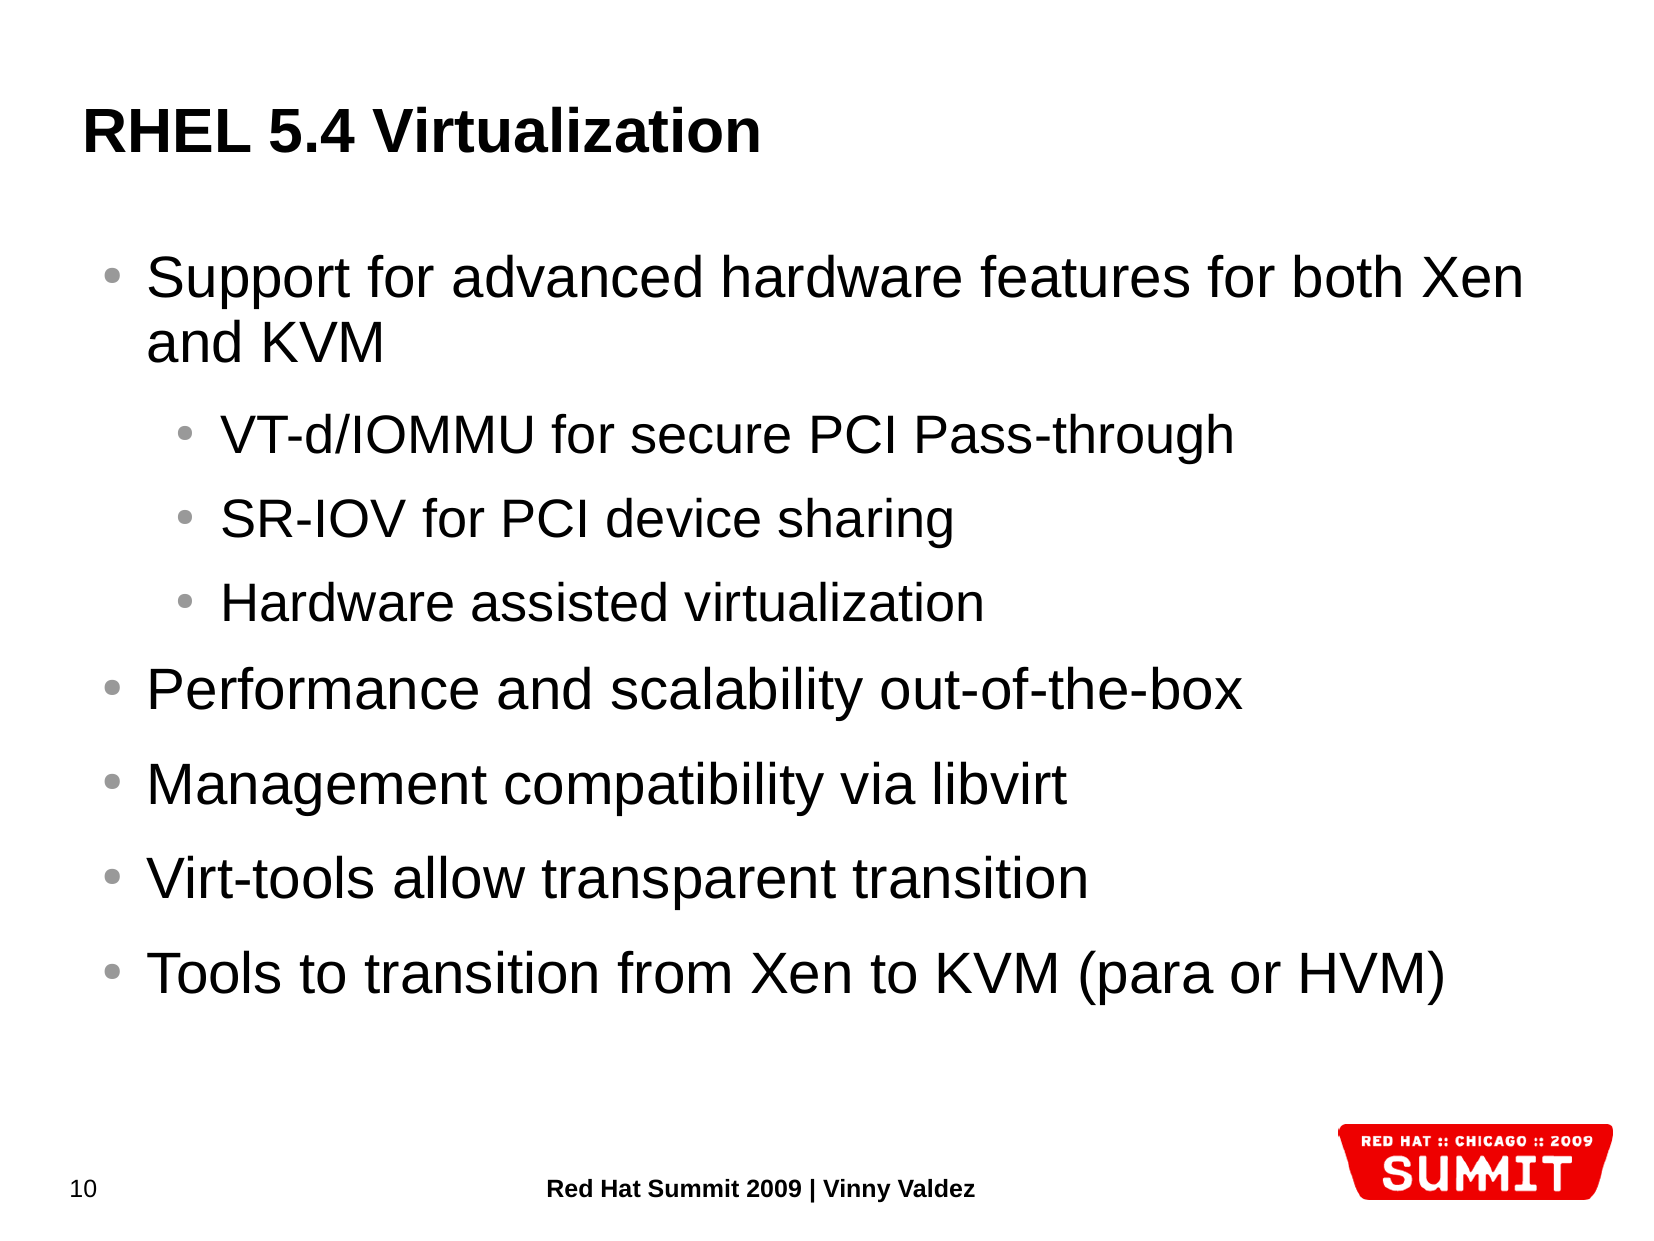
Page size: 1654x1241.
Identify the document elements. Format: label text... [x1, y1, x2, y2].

title RHEL 5.4 Virtualization [82, 45, 1571, 218]
list Support for advanced hardware features for both Xen and KVM VT-d/IOMMU for secure PCI Pass-through SR-IOV for PCI device sharing Hardware assisted virtualization Performance and scalability out-of-the-box Management compatibility via libvirt Virt-tools allow transparent transition Tools to transition from Xen to KVM (para or HVM) [86, 244, 1576, 1024]
picture [1338, 1124, 1613, 1200]
